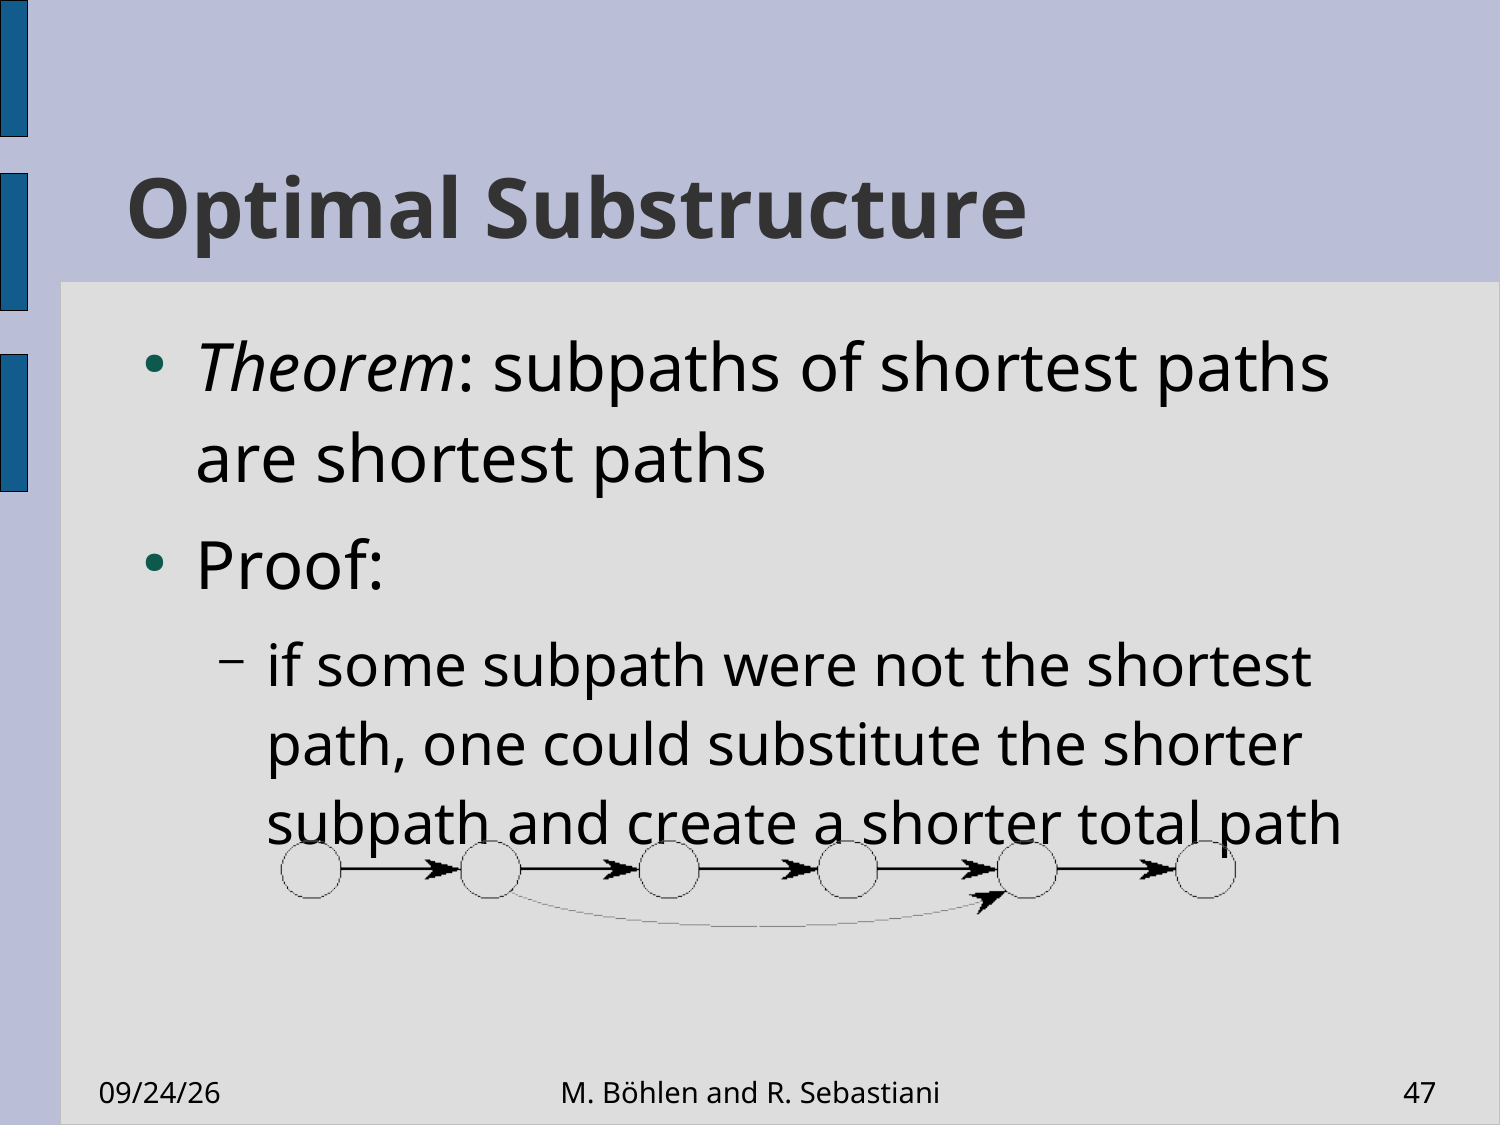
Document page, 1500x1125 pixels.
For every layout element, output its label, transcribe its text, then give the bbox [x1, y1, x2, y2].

chart [262, 831, 1252, 937]
list Theorem: subpaths of shortest paths are shortest paths Proof: if some subpath were not the shortest path, one could substitute the shorter subpath and create a shorter total path [110, 312, 1392, 1037]
title Optimal Substructure [110, 67, 1392, 271]
